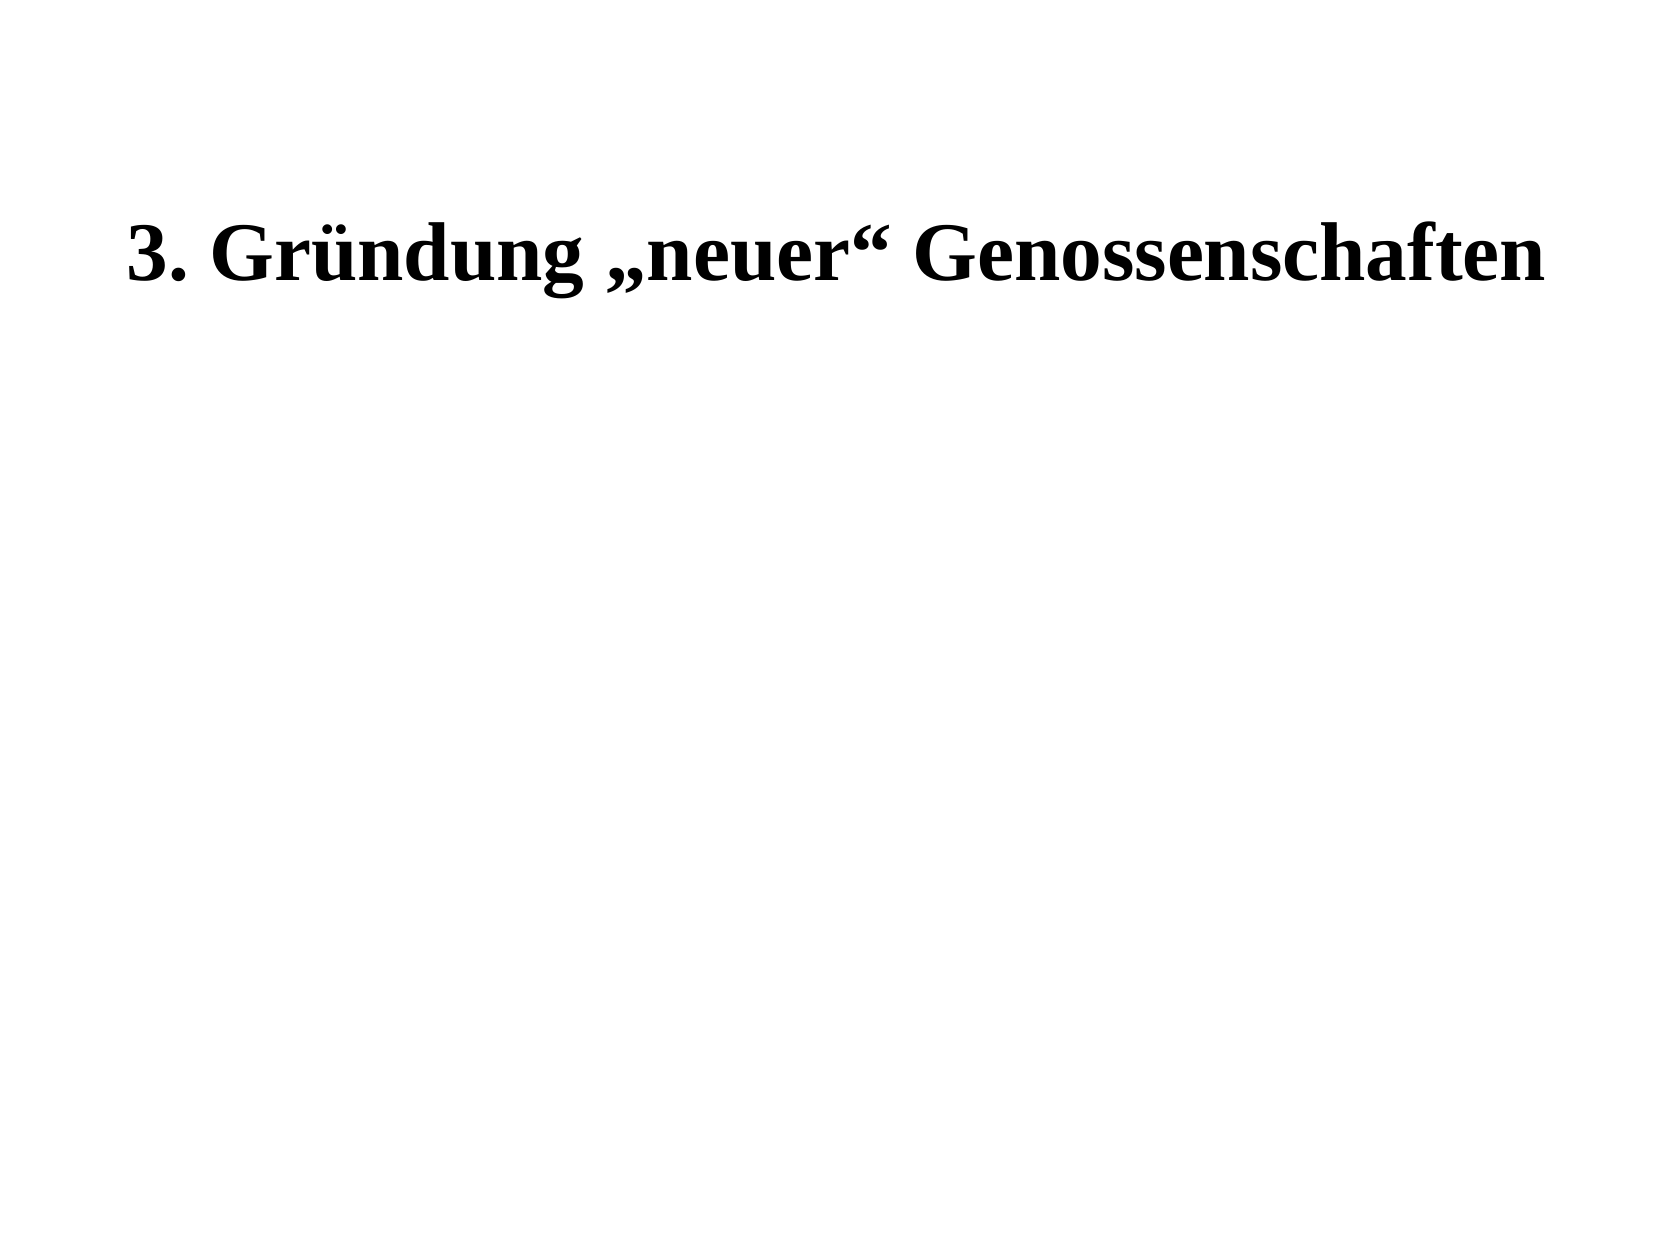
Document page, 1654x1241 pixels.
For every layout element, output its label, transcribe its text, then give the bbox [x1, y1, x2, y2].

text_box 3. Gründung „neuer“ Genossenschaften [111, 198, 1586, 399]
